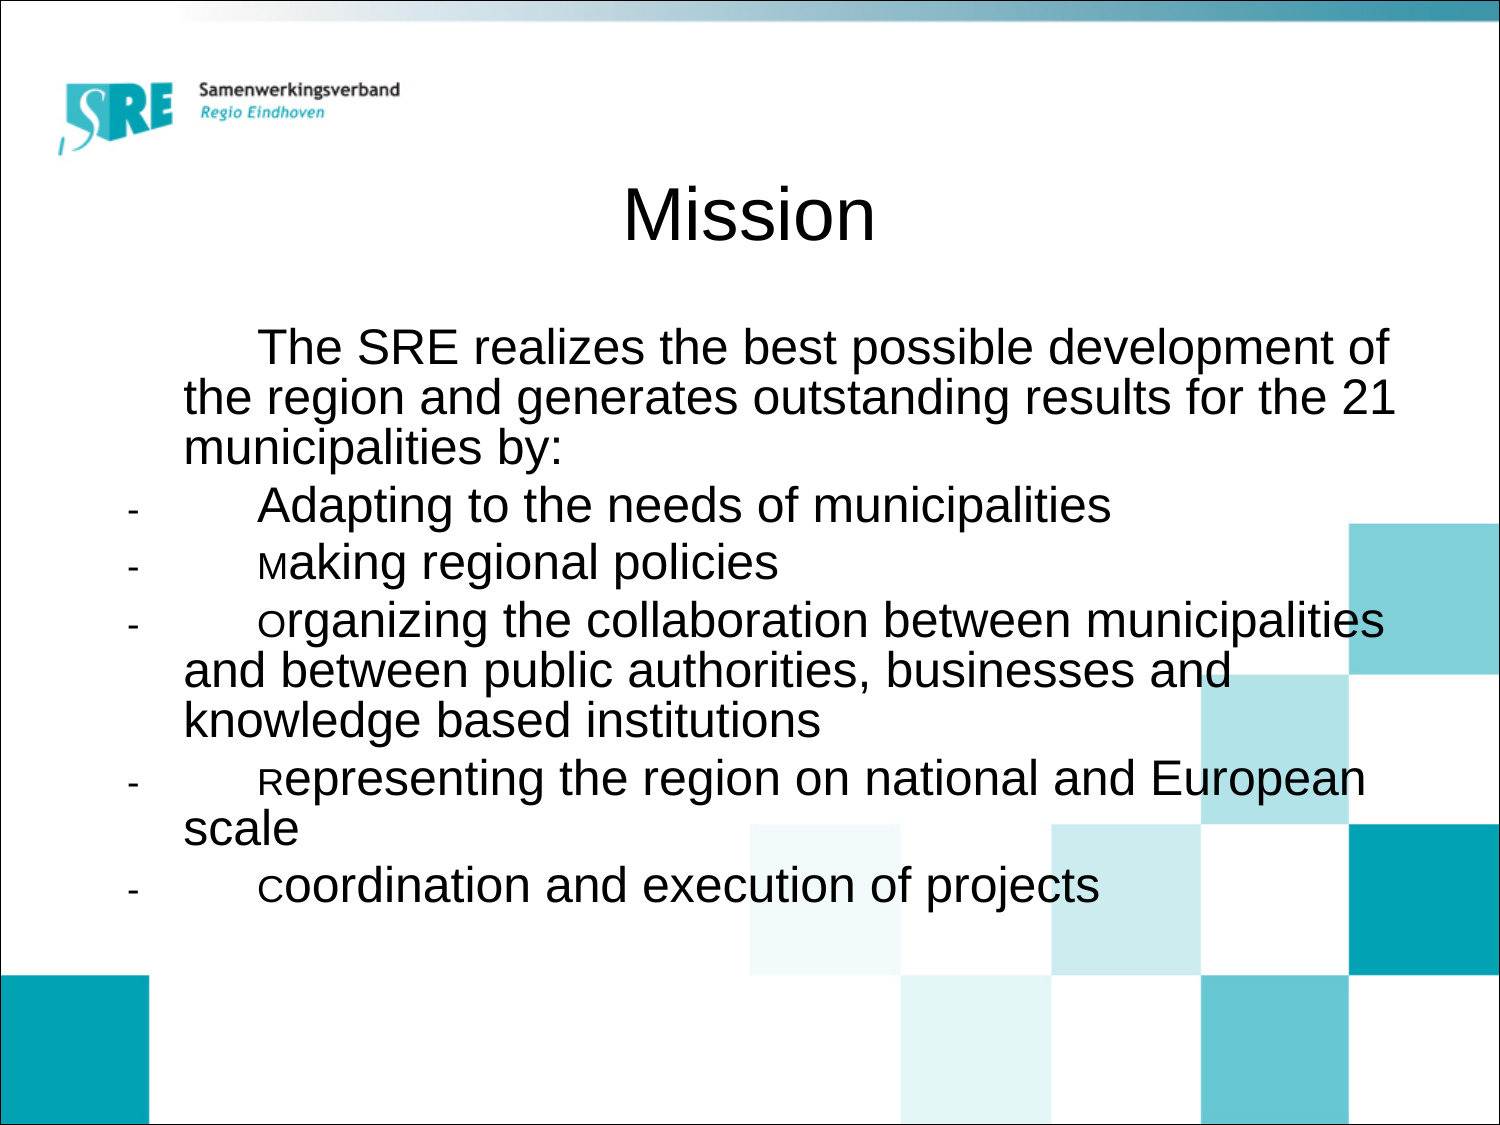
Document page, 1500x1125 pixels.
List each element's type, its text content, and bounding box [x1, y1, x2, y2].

text_box The SRE realizes the best possible development of the region and generates outstanding results for the 21 municipalities by: - Adapting to the needs of municipalities - Making regional policies - Organizing the collaboration between municipalities and between public authorities, businesses and knowledge based institutions - Representing the region on national and European scale - Coordination and execution of projects [112, 267, 1459, 1025]
picture [0, 0, 1500, 1125]
title Mission [112, 148, 1388, 281]
